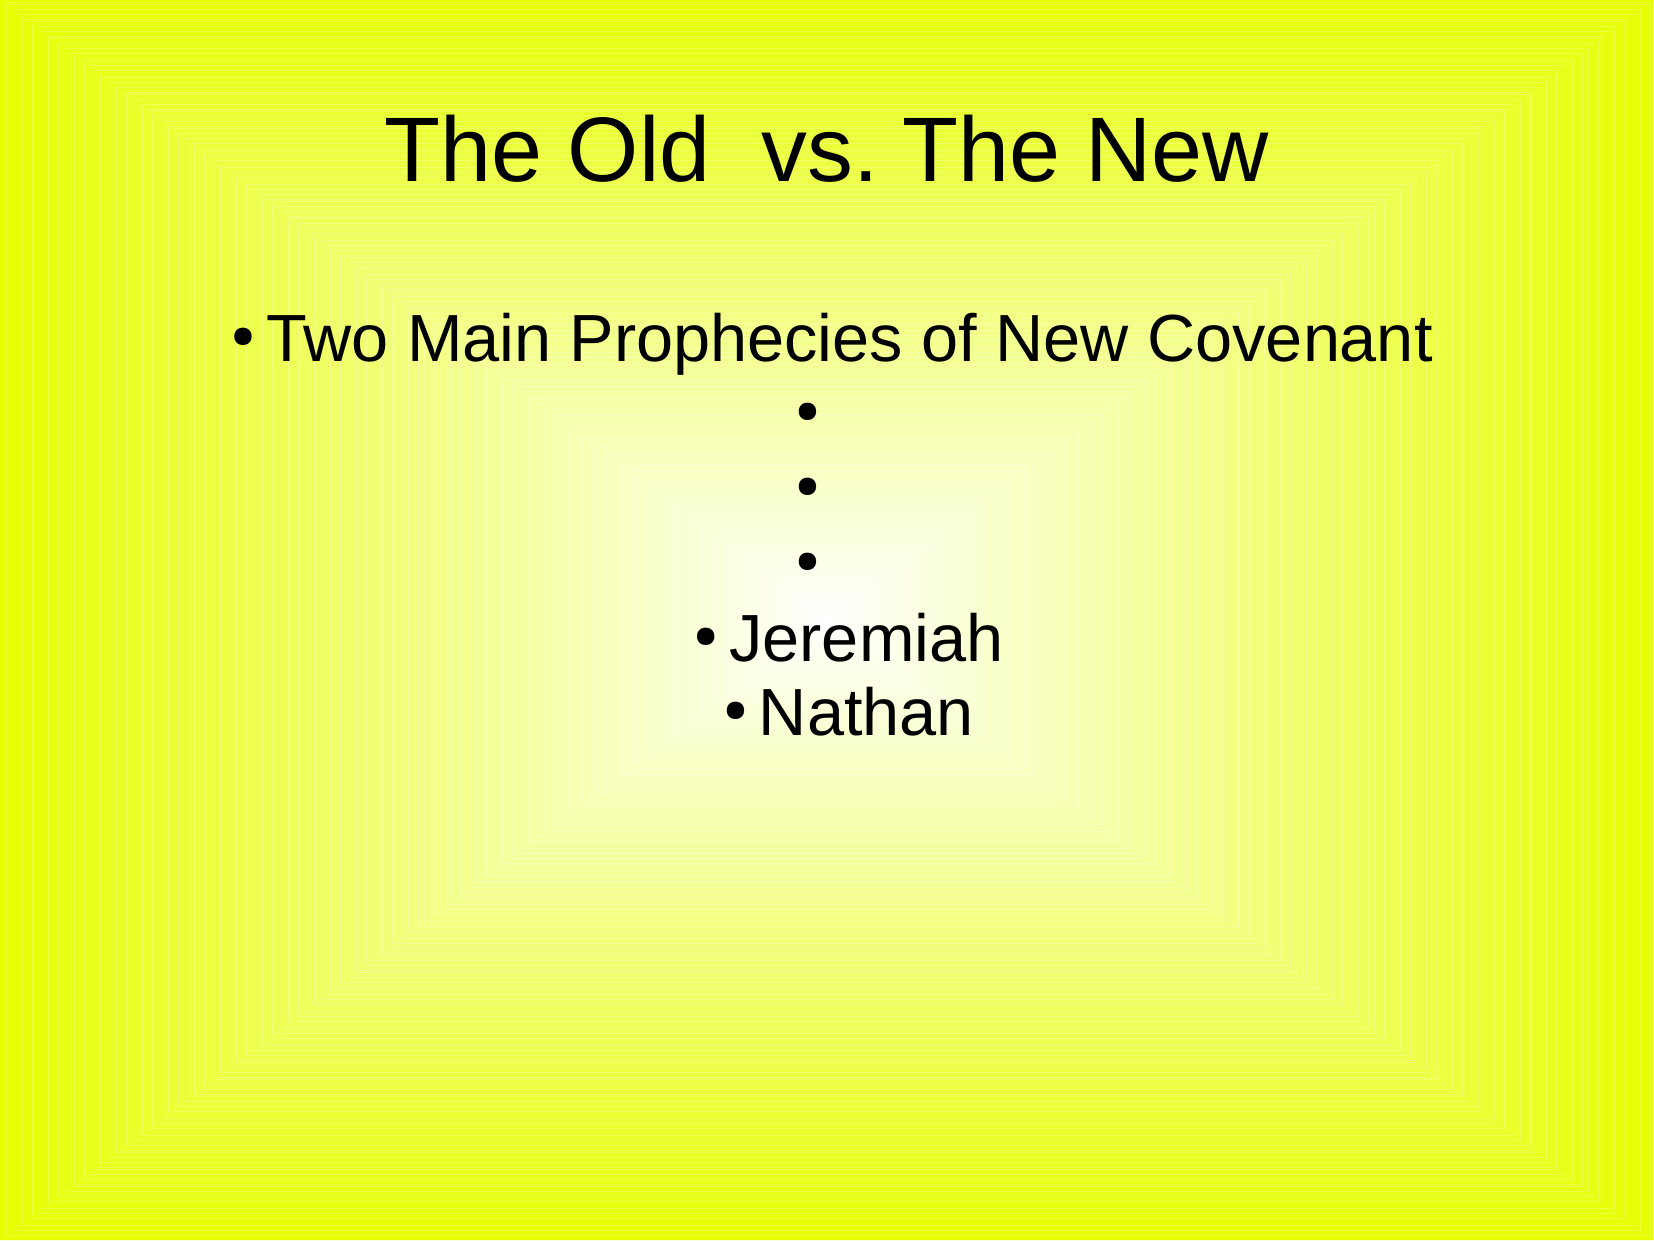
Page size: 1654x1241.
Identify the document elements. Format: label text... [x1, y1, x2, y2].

subtitle Two Main Prophecies of New Covenant Jeremiah Nathan [86, 301, 1576, 751]
title The Old vs. The New [121, 46, 1534, 254]
